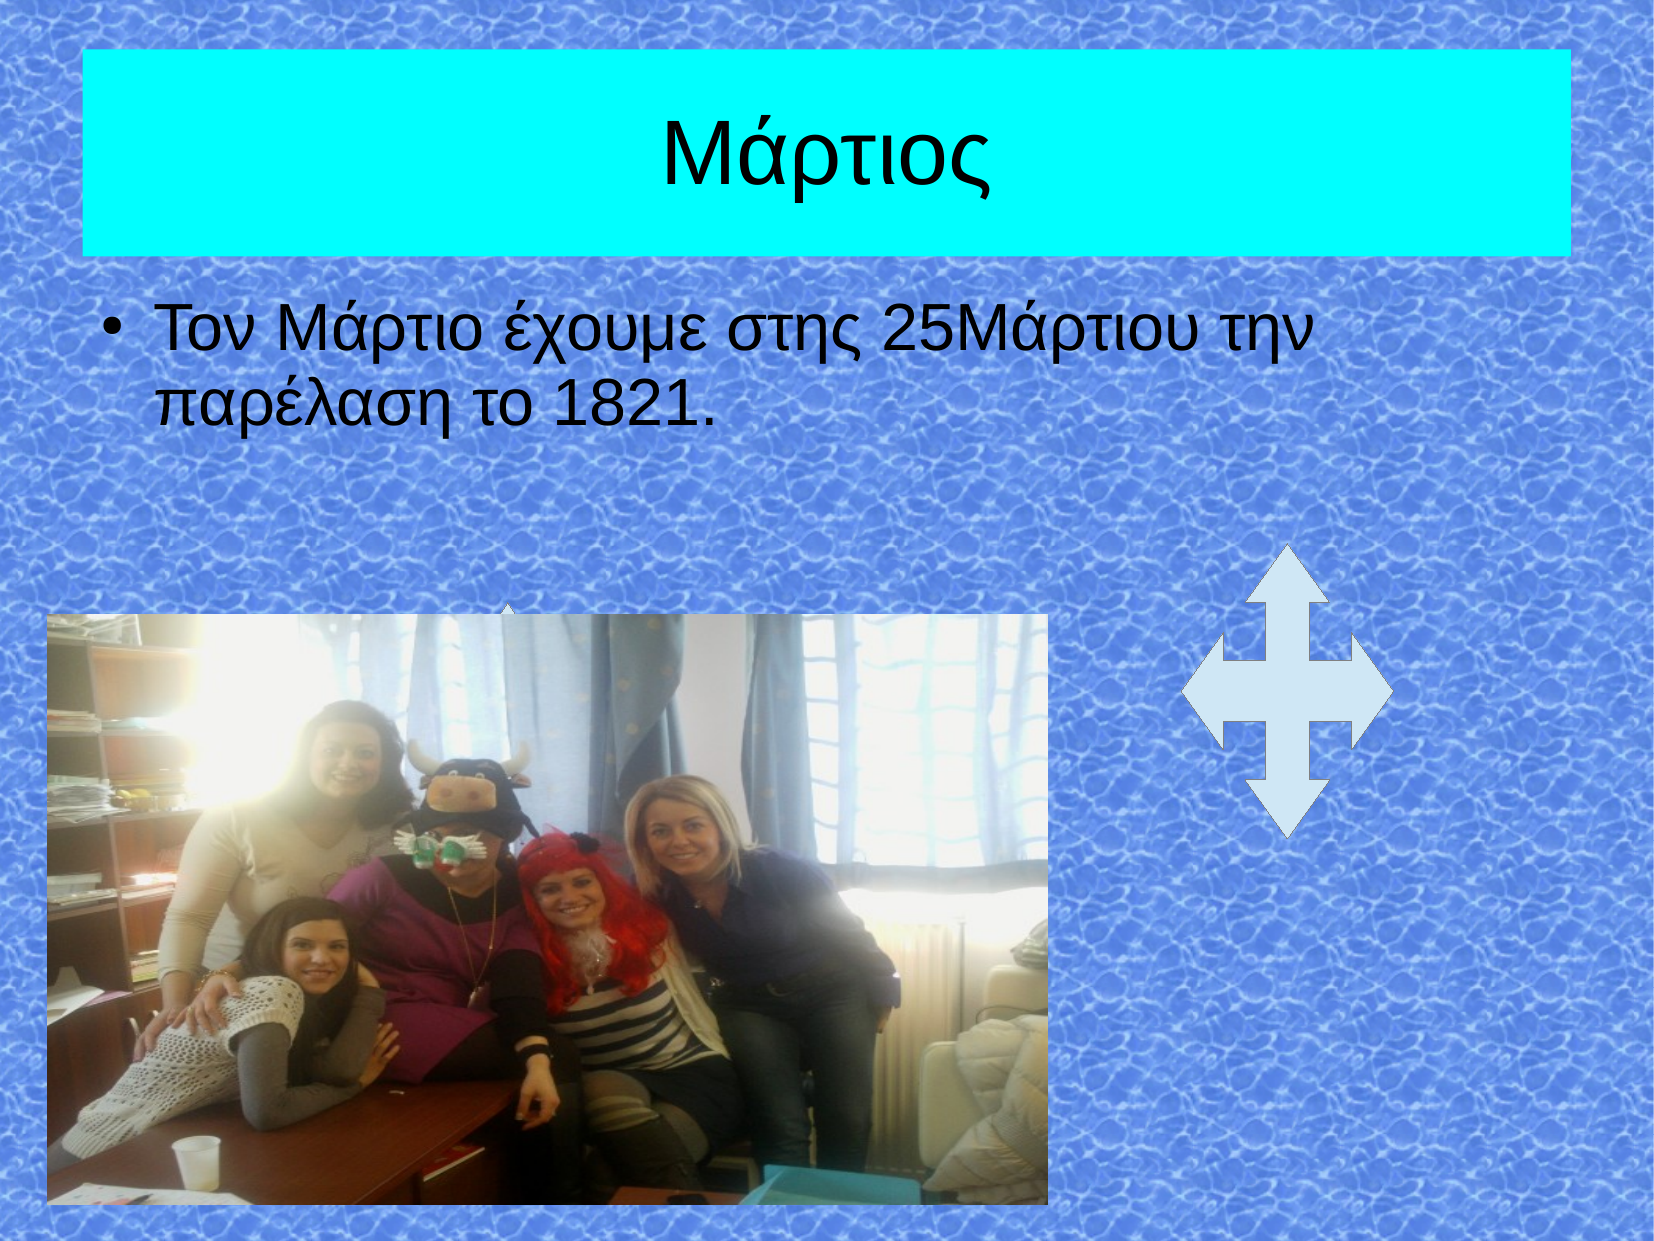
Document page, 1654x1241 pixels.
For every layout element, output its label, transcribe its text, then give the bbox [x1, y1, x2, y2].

picture [0, 0, 1654, 1241]
list Τον Μάρτιο έχουμε στης 25Μάρτιου την παρέλαση το 1821. [82, 290, 1538, 1010]
title Μάρτιος [82, 49, 1571, 257]
text_box [1181, 543, 1394, 839]
text_box [500, 602, 516, 614]
